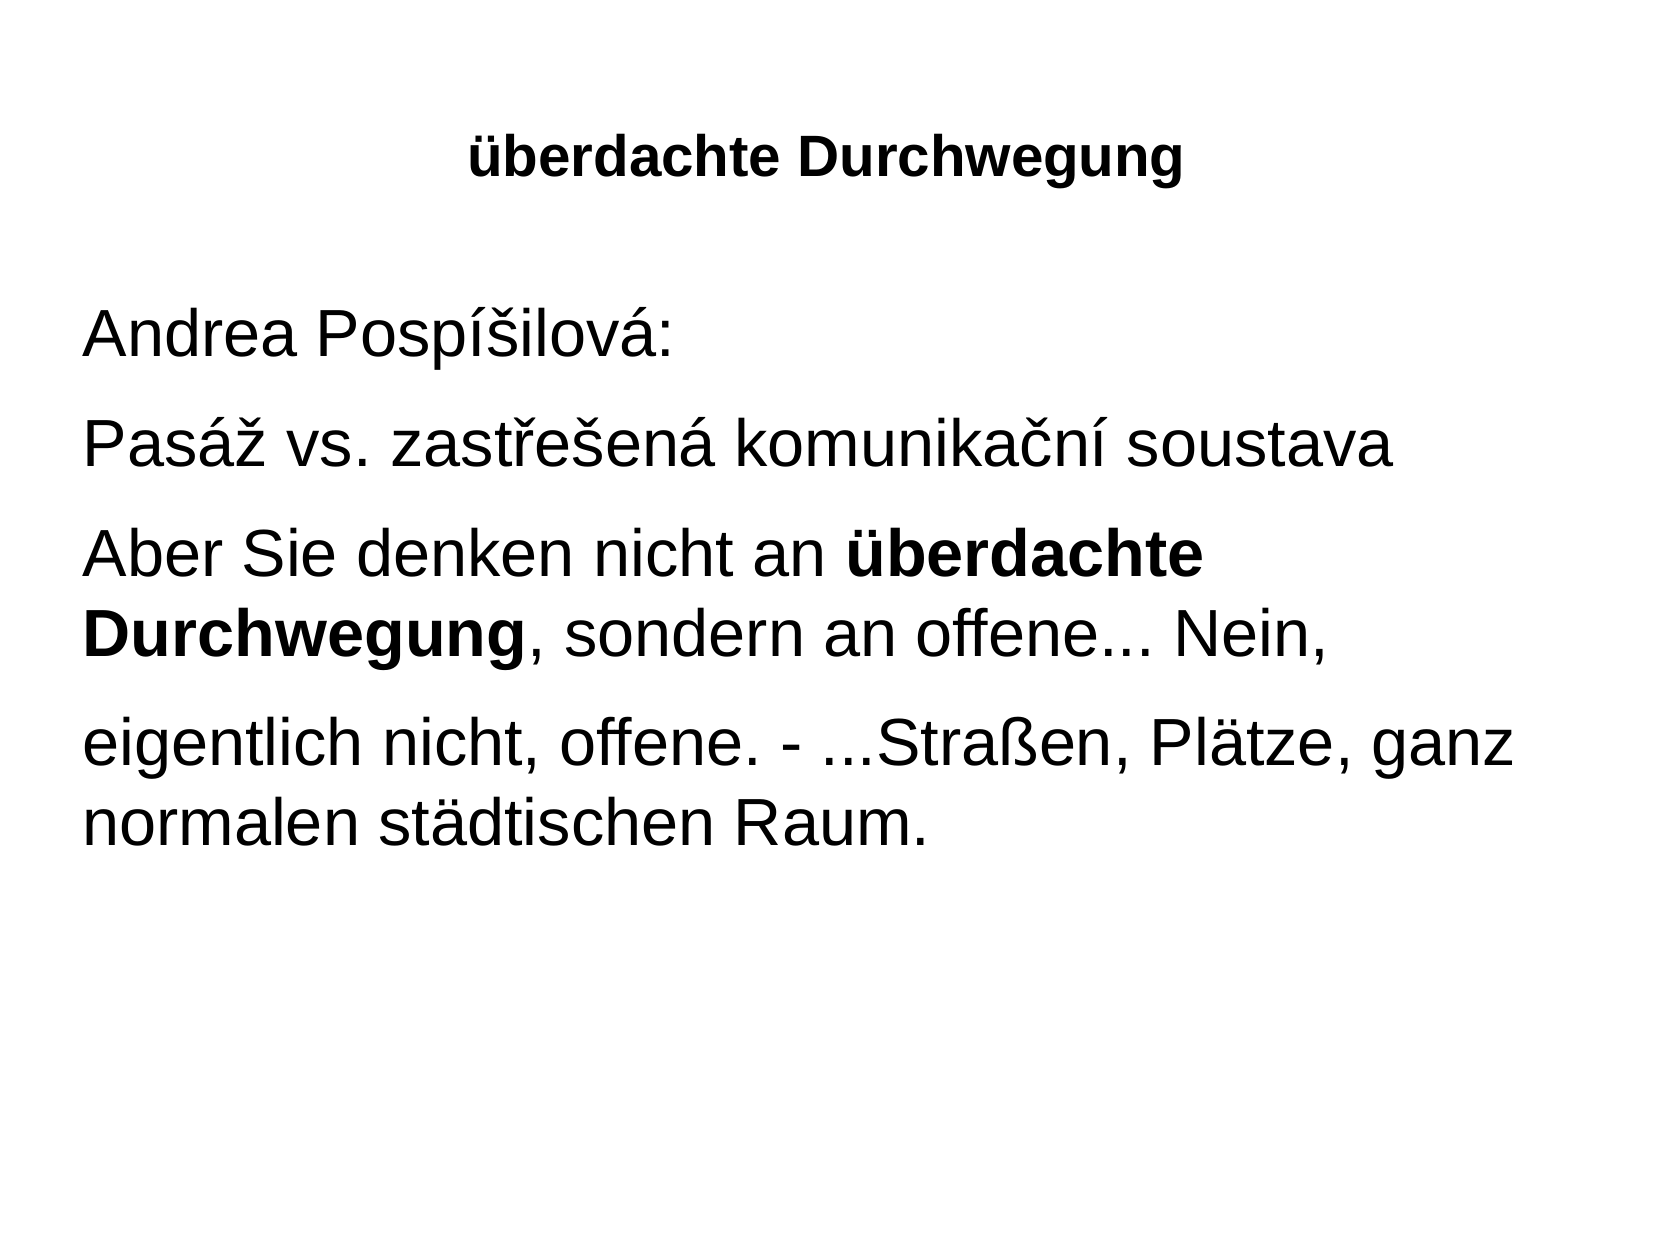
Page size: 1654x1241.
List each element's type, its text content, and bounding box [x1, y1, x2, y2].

list Andrea Pospíšilová: Pasáž vs. zastřešená komunikační soustava Aber Sie denken nicht an überdachte Durchwegung, sondern an offene... Nein, eigentlich nicht, offene. - ...Straßen, Plätze, ganz normalen städtischen Raum. [82, 290, 1571, 1010]
title überdachte Durchwegung [82, 49, 1571, 257]
